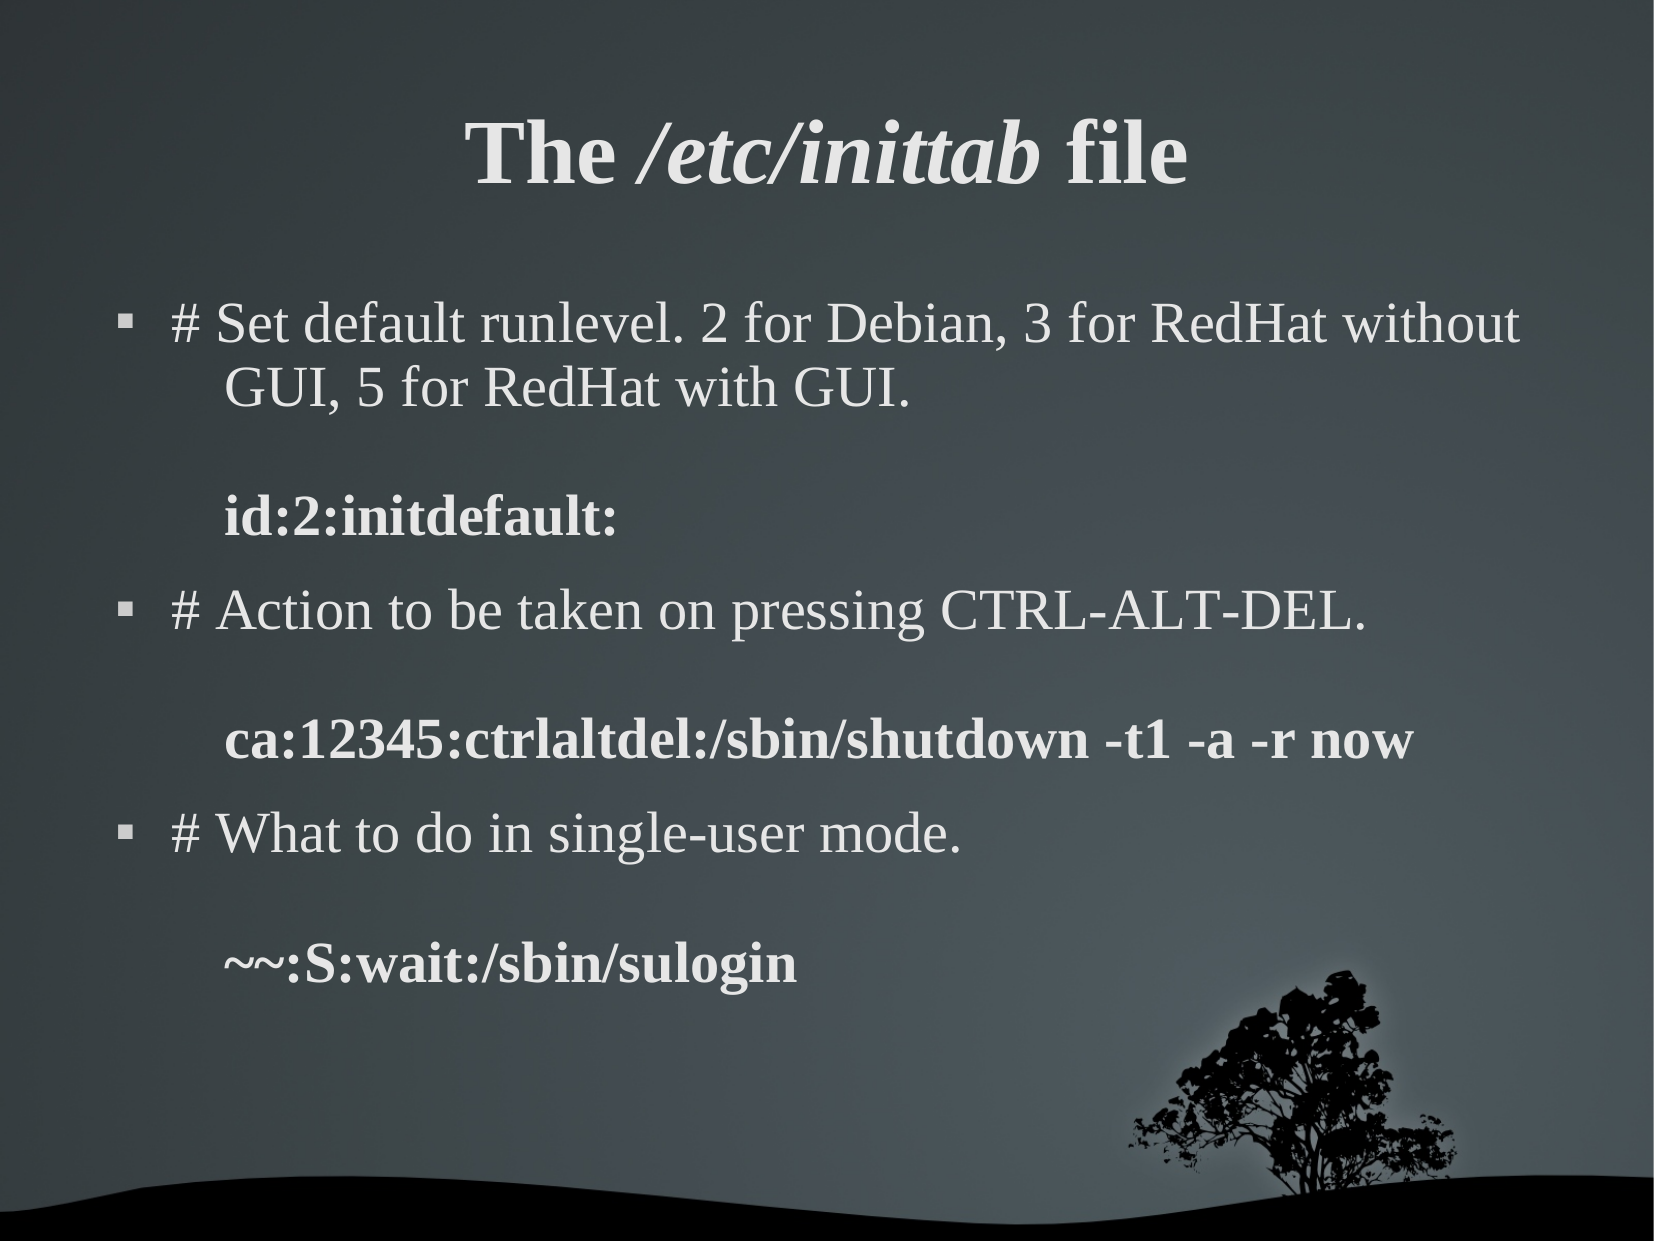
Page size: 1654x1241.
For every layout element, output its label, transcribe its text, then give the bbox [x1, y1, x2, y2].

title The /etc/inittab file [82, 49, 1571, 257]
list # Set default runlevel. 2 for Debian, 3 for RedHat without GUI, 5 for RedHat with GUI. id:2:initdefault: # Action to be taken on pressing CTRL-ALT-DEL. ca:12345:ctrlaltdel:/sbin/shutdown -t1 -a -r now # What to do in single-user mode. ~~:S:wait:/sbin/sulogin [82, 290, 1571, 1109]
picture [0, 0, 1654, 1241]
